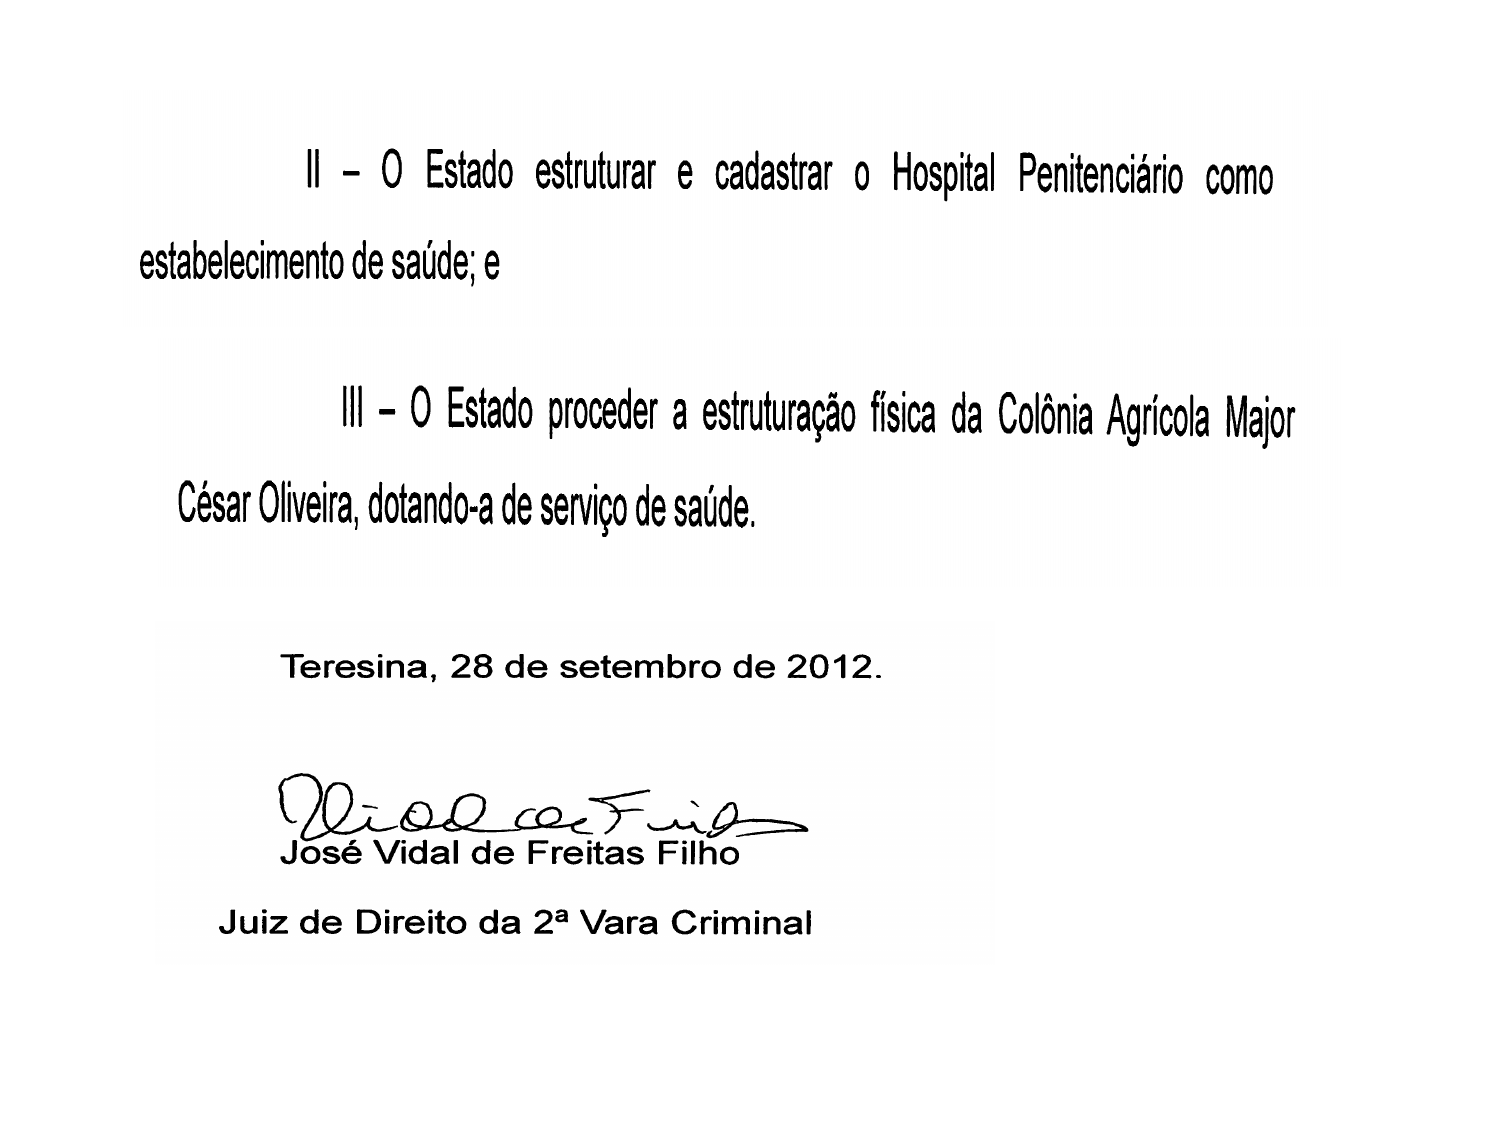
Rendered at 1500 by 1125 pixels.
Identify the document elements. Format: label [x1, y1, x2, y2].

picture [123, 90, 1329, 327]
picture [155, 621, 995, 965]
picture [158, 338, 1343, 587]
